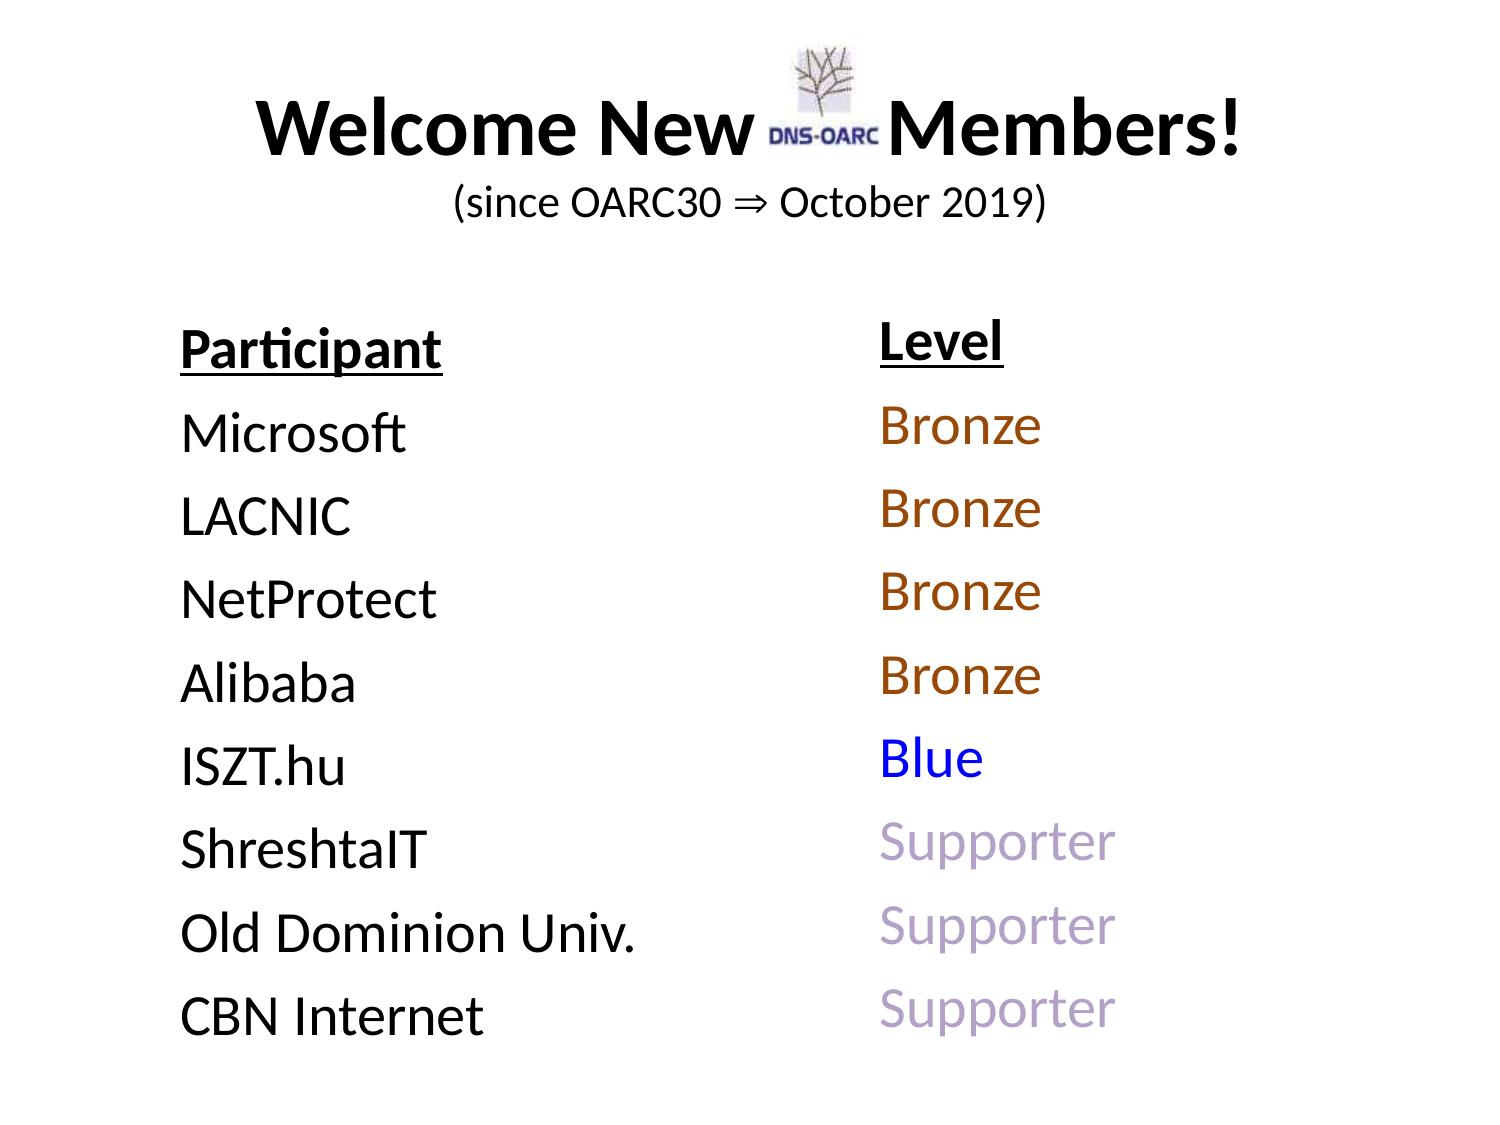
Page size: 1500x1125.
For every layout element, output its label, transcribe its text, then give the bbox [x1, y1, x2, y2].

list Participant Microsoft LACNIC NetProtect Alibaba ISZT.hu ShreshtaIT Old Dominion Univ. CBN Internet [165, 303, 861, 1089]
picture [768, 45, 880, 146]
list Level Bronze Bronze Bronze Bronze Blue Supporter Supporter Supporter [825, 295, 1456, 1036]
title Welcome New Members! (since OARC30 ⇒ October 2019) [75, 24, 1426, 275]
